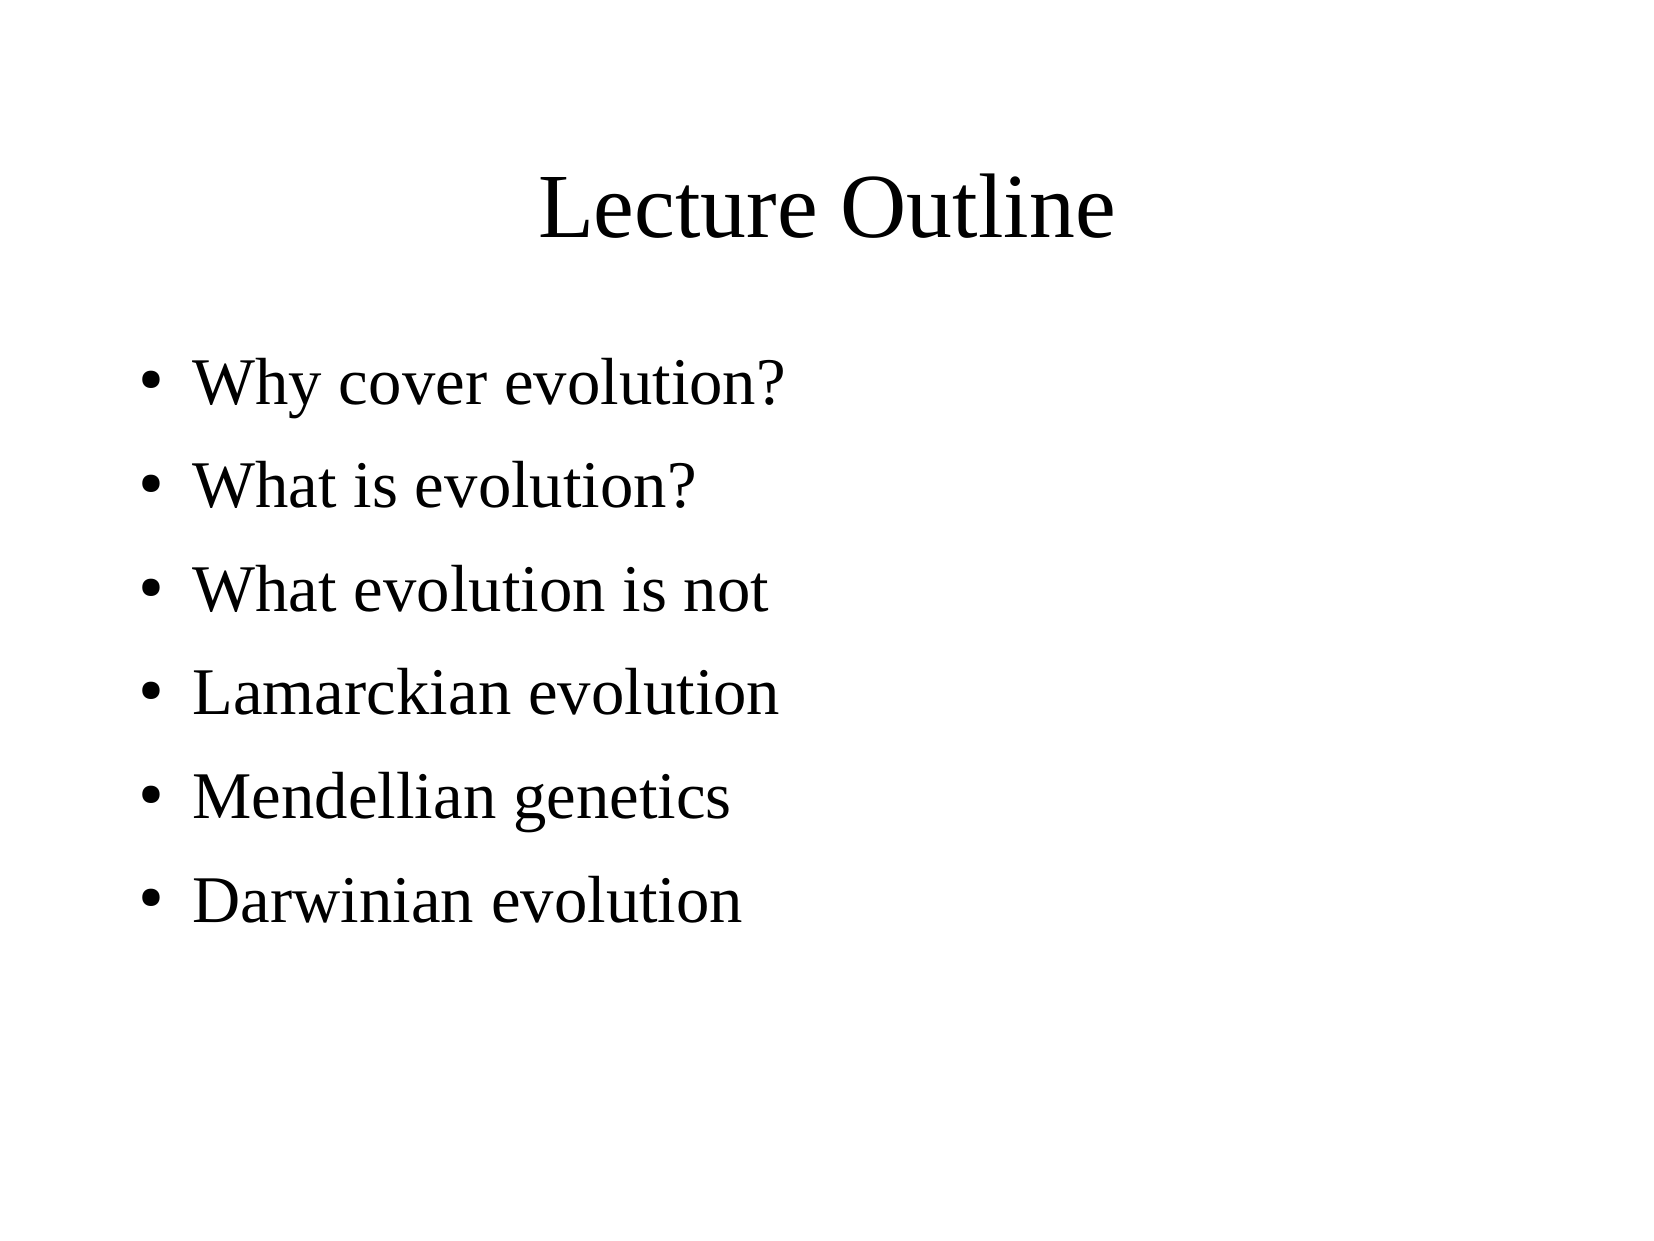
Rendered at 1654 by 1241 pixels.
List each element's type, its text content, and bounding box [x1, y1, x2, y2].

title Lecture Outline [121, 102, 1534, 311]
list Why cover evolution? What is evolution? What evolution is not Lamarckian evolution Mendellian genetics Darwinian evolution [121, 344, 1534, 1127]
